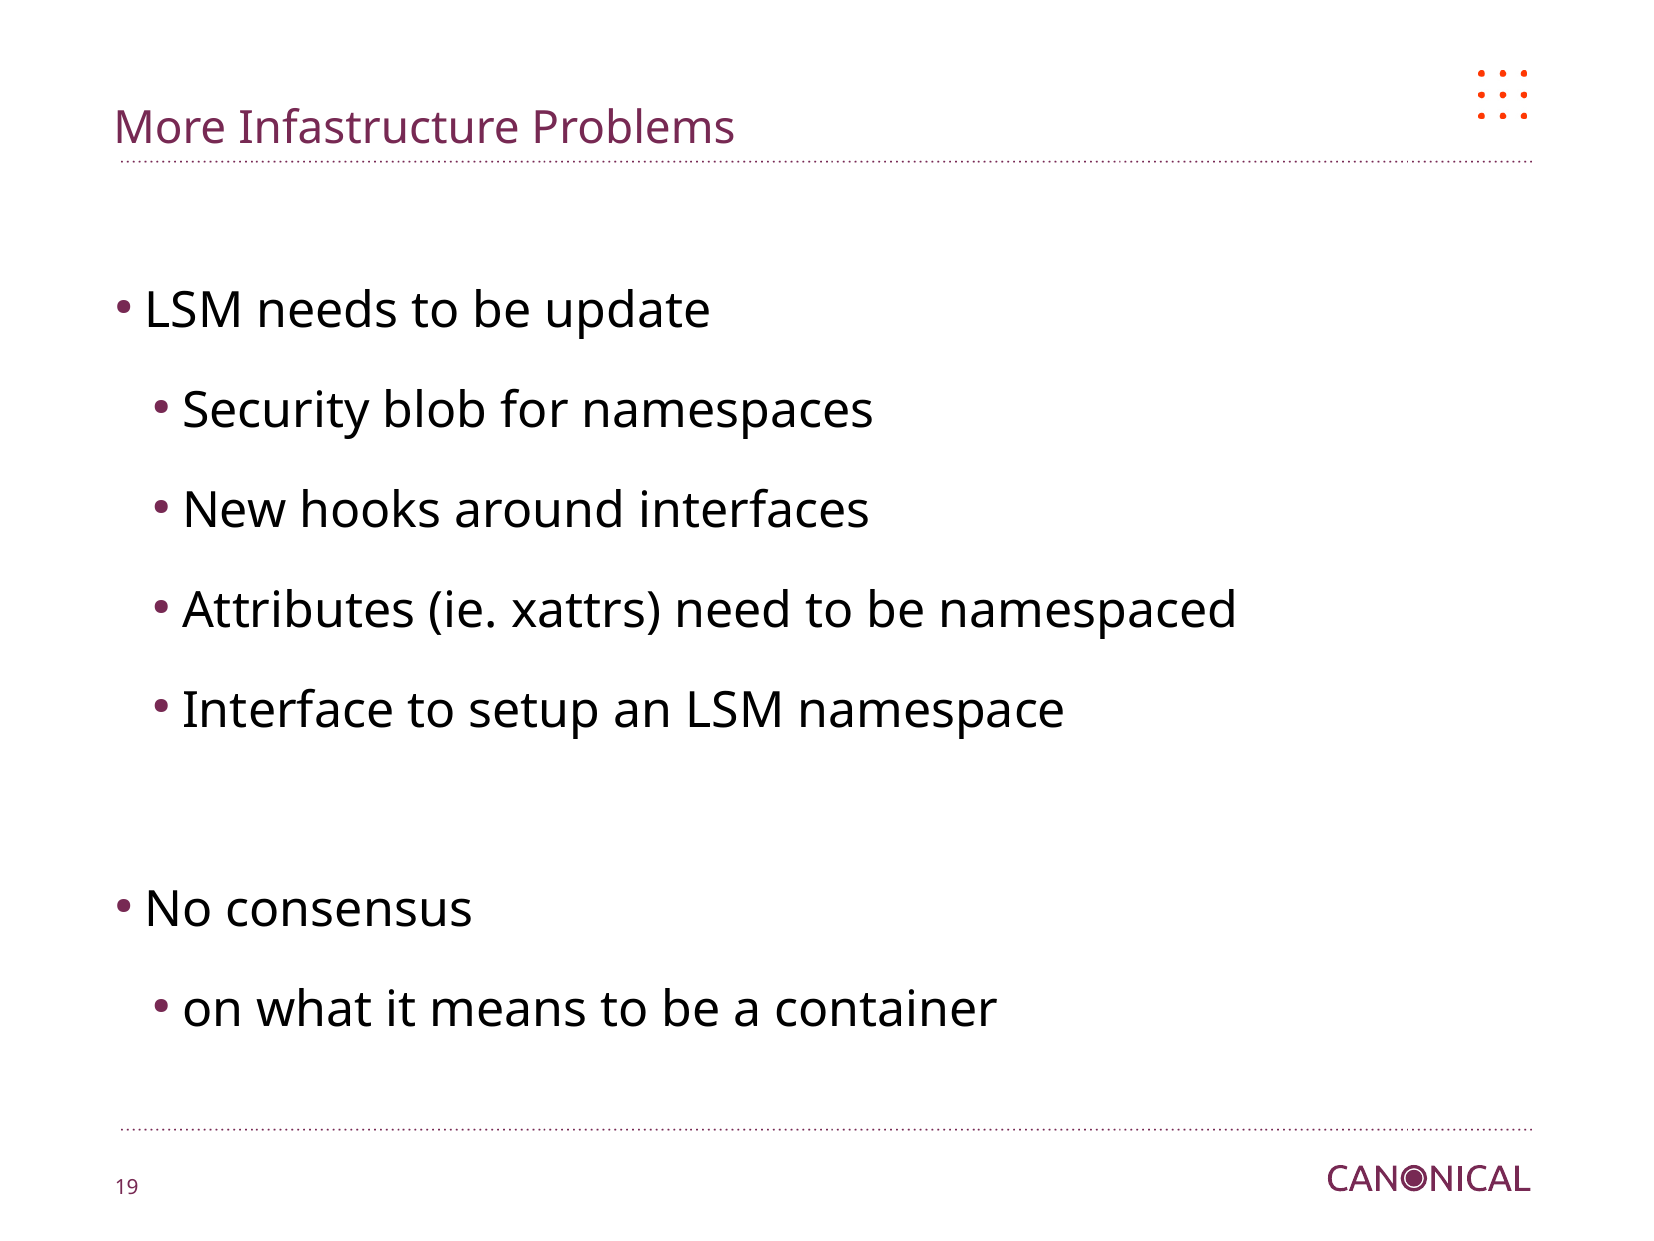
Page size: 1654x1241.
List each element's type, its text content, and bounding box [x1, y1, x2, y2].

list LSM needs to be update Security blob for namespaces New hooks around interfaces Attributes (ie. xattrs) need to be namespaced Interface to setup an LSM namespace No consensus on what it means to be a container [115, 256, 1540, 977]
picture [111, 159, 1533, 166]
picture [1478, 70, 1527, 119]
title More Infastructure Problems [113, 105, 1382, 148]
picture [111, 1127, 1533, 1134]
